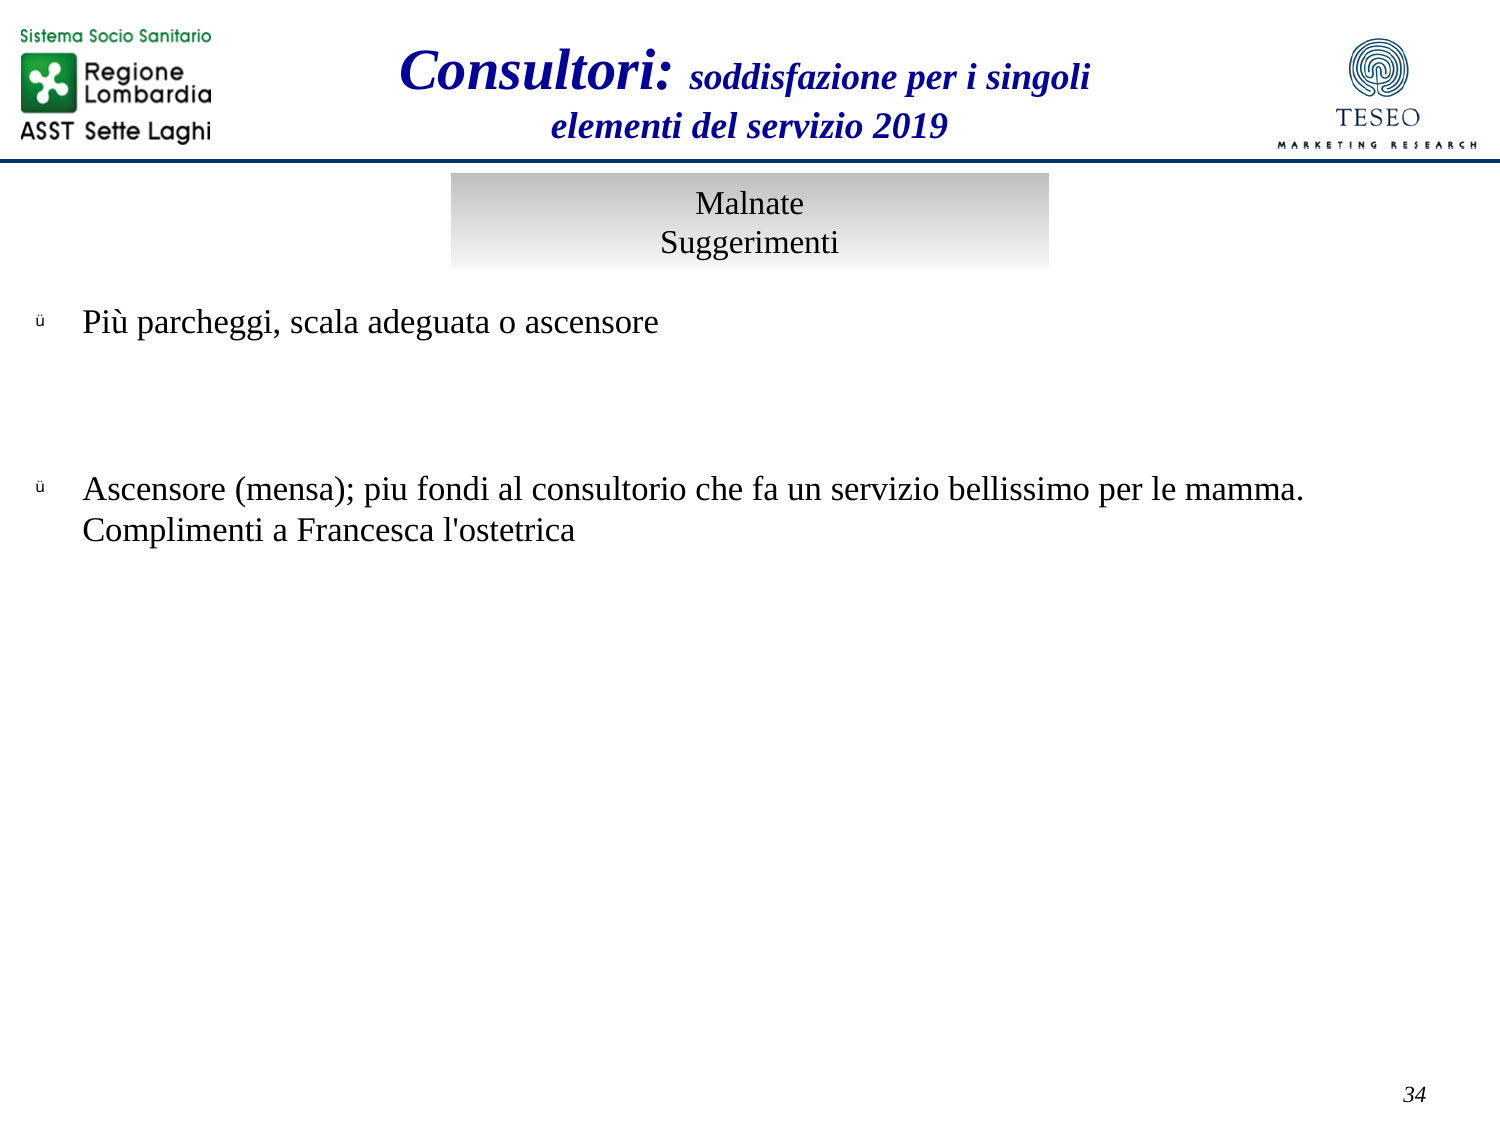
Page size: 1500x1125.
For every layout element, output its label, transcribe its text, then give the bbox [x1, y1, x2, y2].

picture [21, 26, 206, 148]
text_box Consultori: soddisfazione per i singoli elementi del servizio 2019 [206, 25, 1294, 151]
text_box Malnate Suggerimenti [451, 173, 1049, 269]
text_box Più parcheggi, scala adeguata o ascensore Ascensore (mensa); piu fondi al consultorio che fa un servizio bellissimo per le mamma. Complimenti a Francesca l'ostetrica [20, 292, 1480, 556]
picture [1294, 30, 1481, 149]
